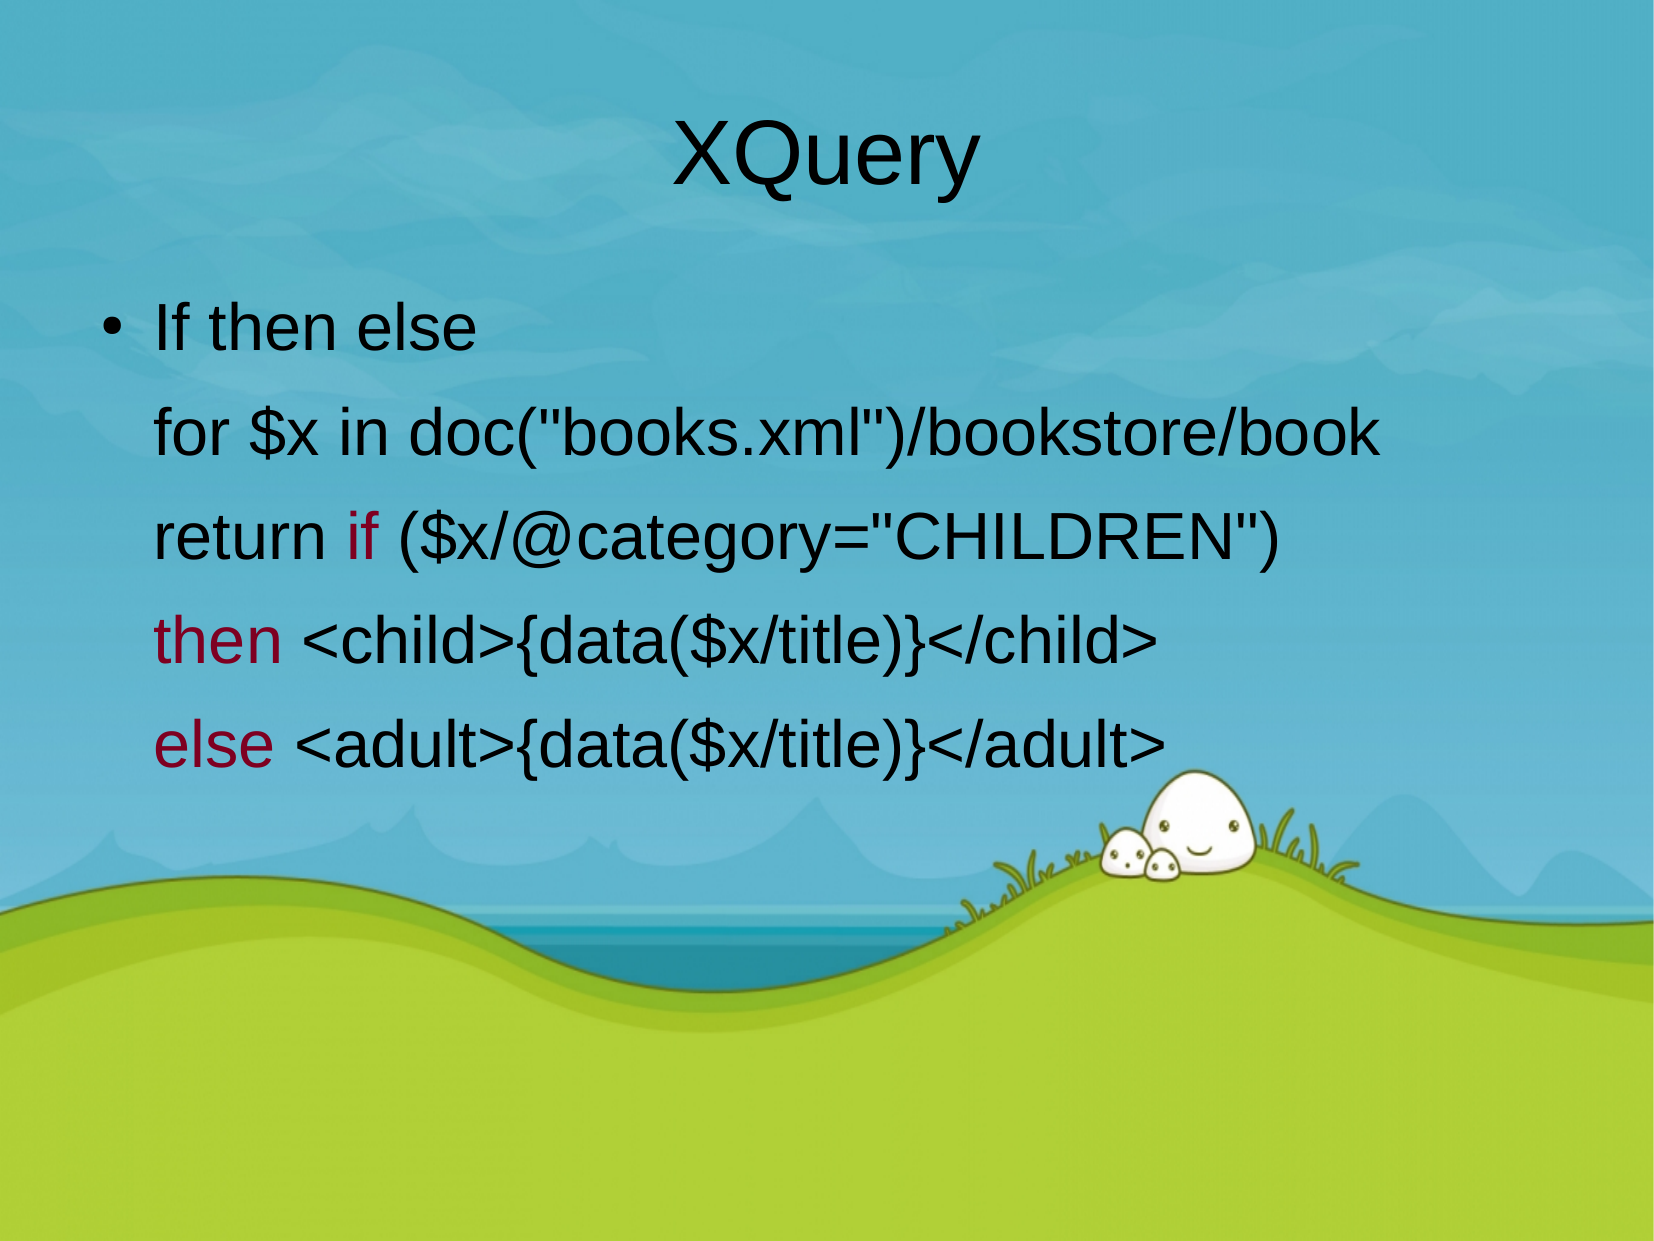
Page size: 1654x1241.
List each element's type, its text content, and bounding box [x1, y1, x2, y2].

list If then else for $x in doc("books.xml")/bookstore/book return if ($x/@category="CHILDREN") then <child>{data($x/title)}</child> else <adult>{data($x/title)}</adult> [82, 290, 1571, 1109]
title XQuery [82, 49, 1571, 257]
picture [0, 0, 1654, 1241]
